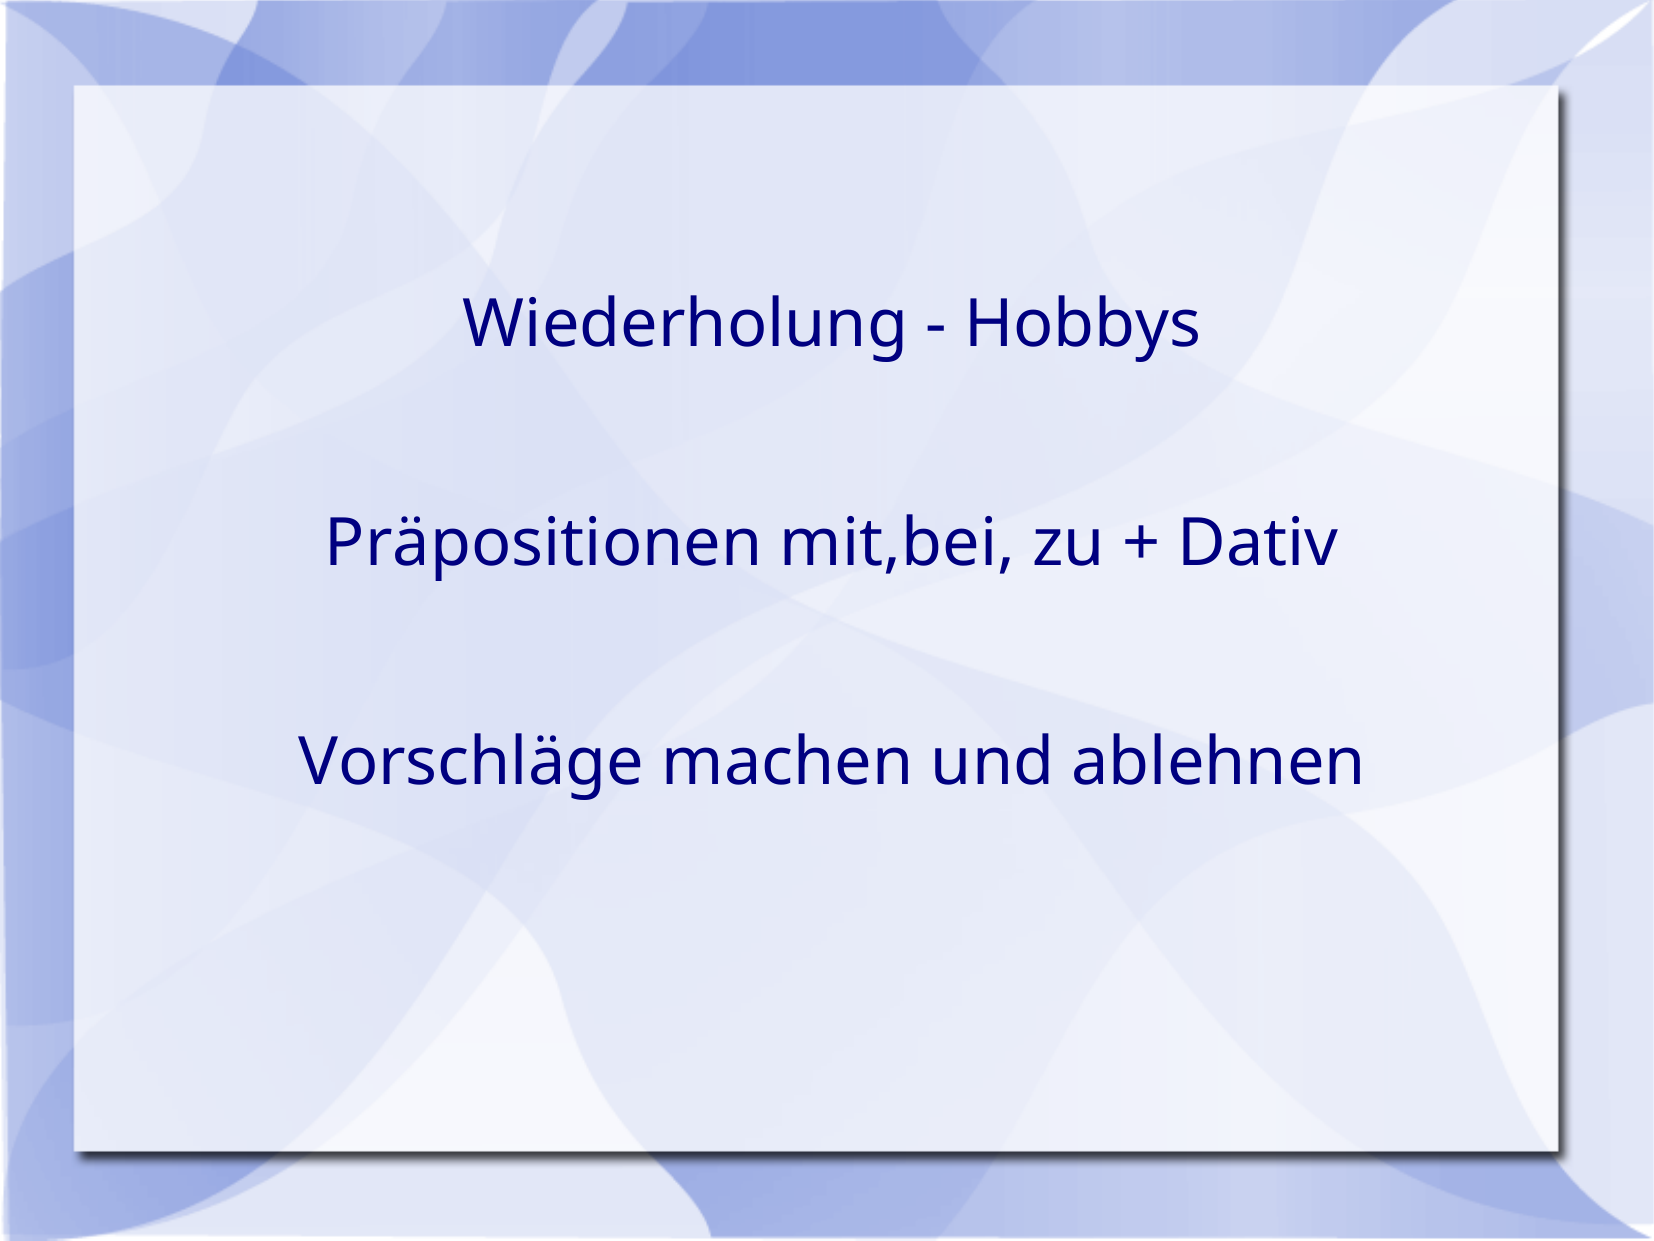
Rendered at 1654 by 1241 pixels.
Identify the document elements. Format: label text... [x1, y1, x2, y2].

subtitle Wiederholung - Hobbys Präpositionen mit,bei, zu + Dativ Vorschläge machen und ablehnen [106, 96, 1560, 981]
